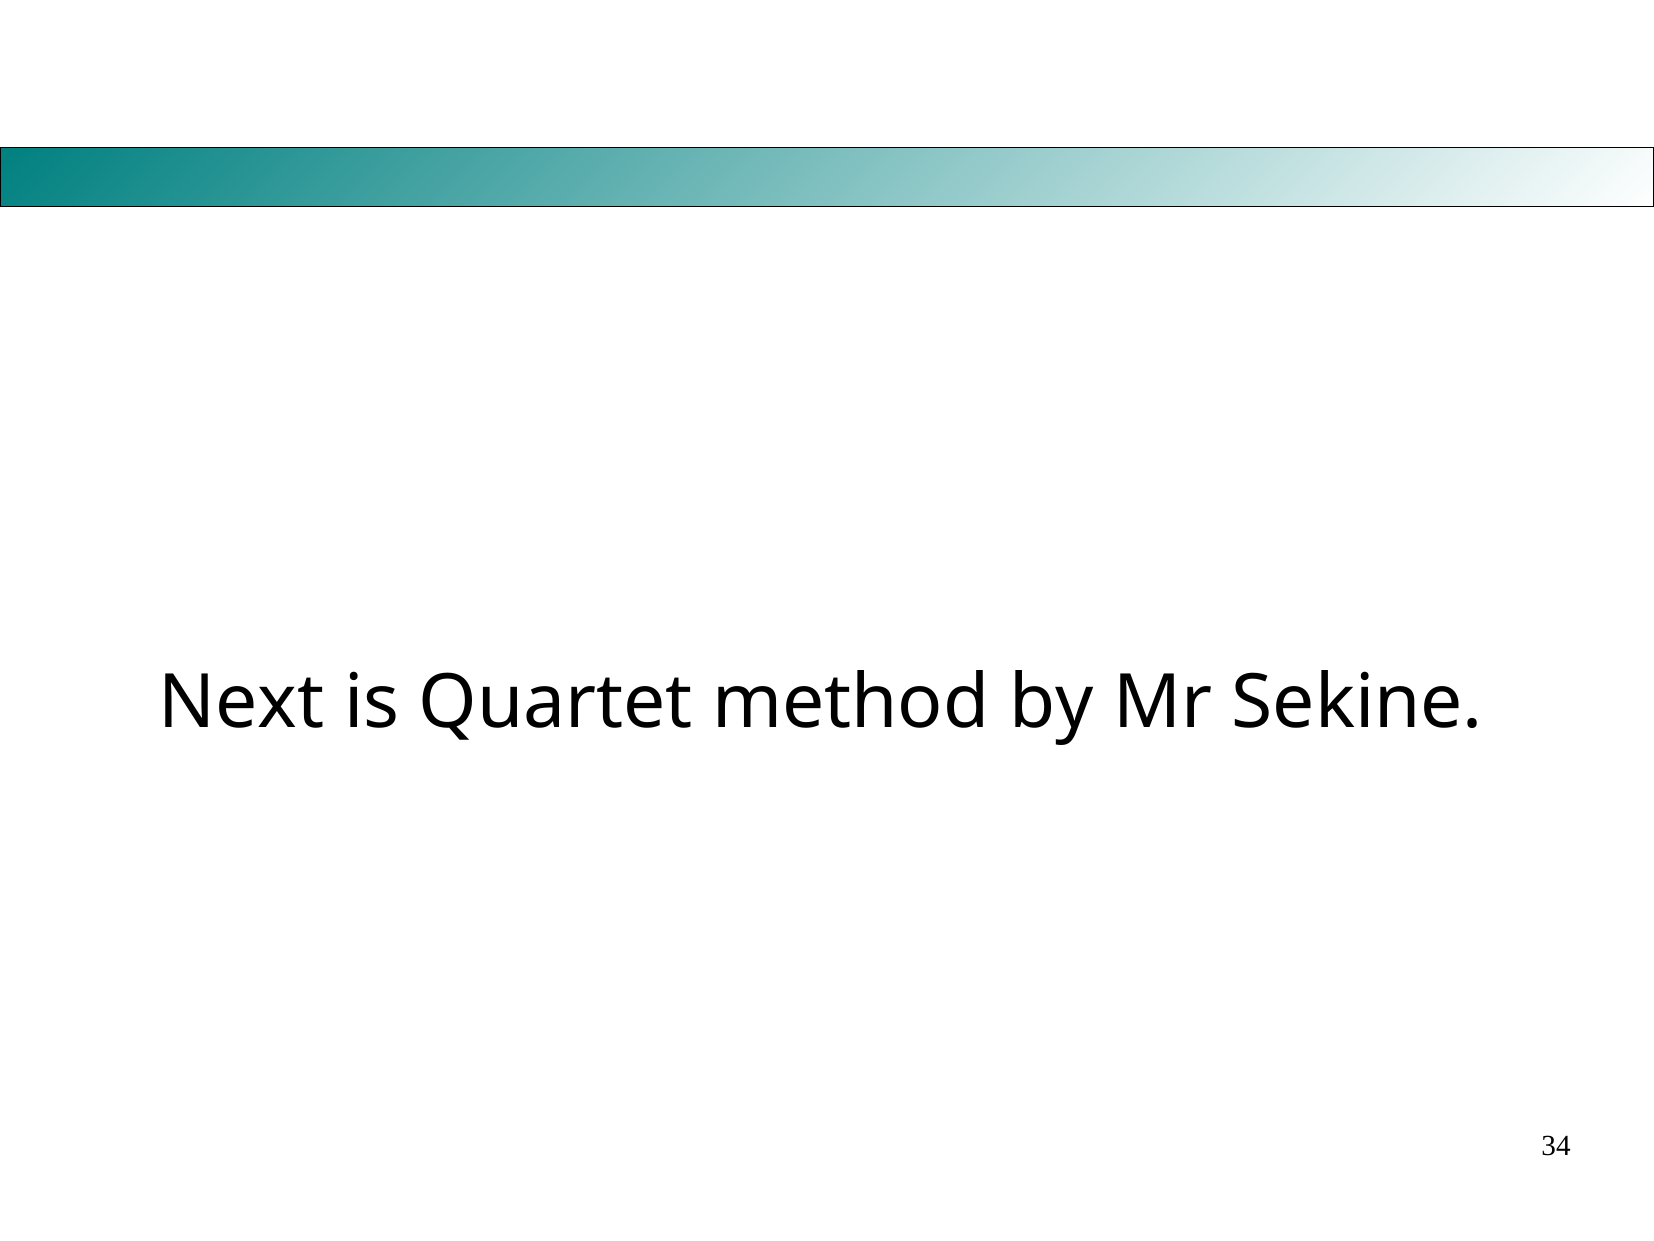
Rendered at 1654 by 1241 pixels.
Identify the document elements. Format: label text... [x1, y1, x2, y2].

title Next is Quartet method by Mr Sekine. [76, 649, 1565, 748]
